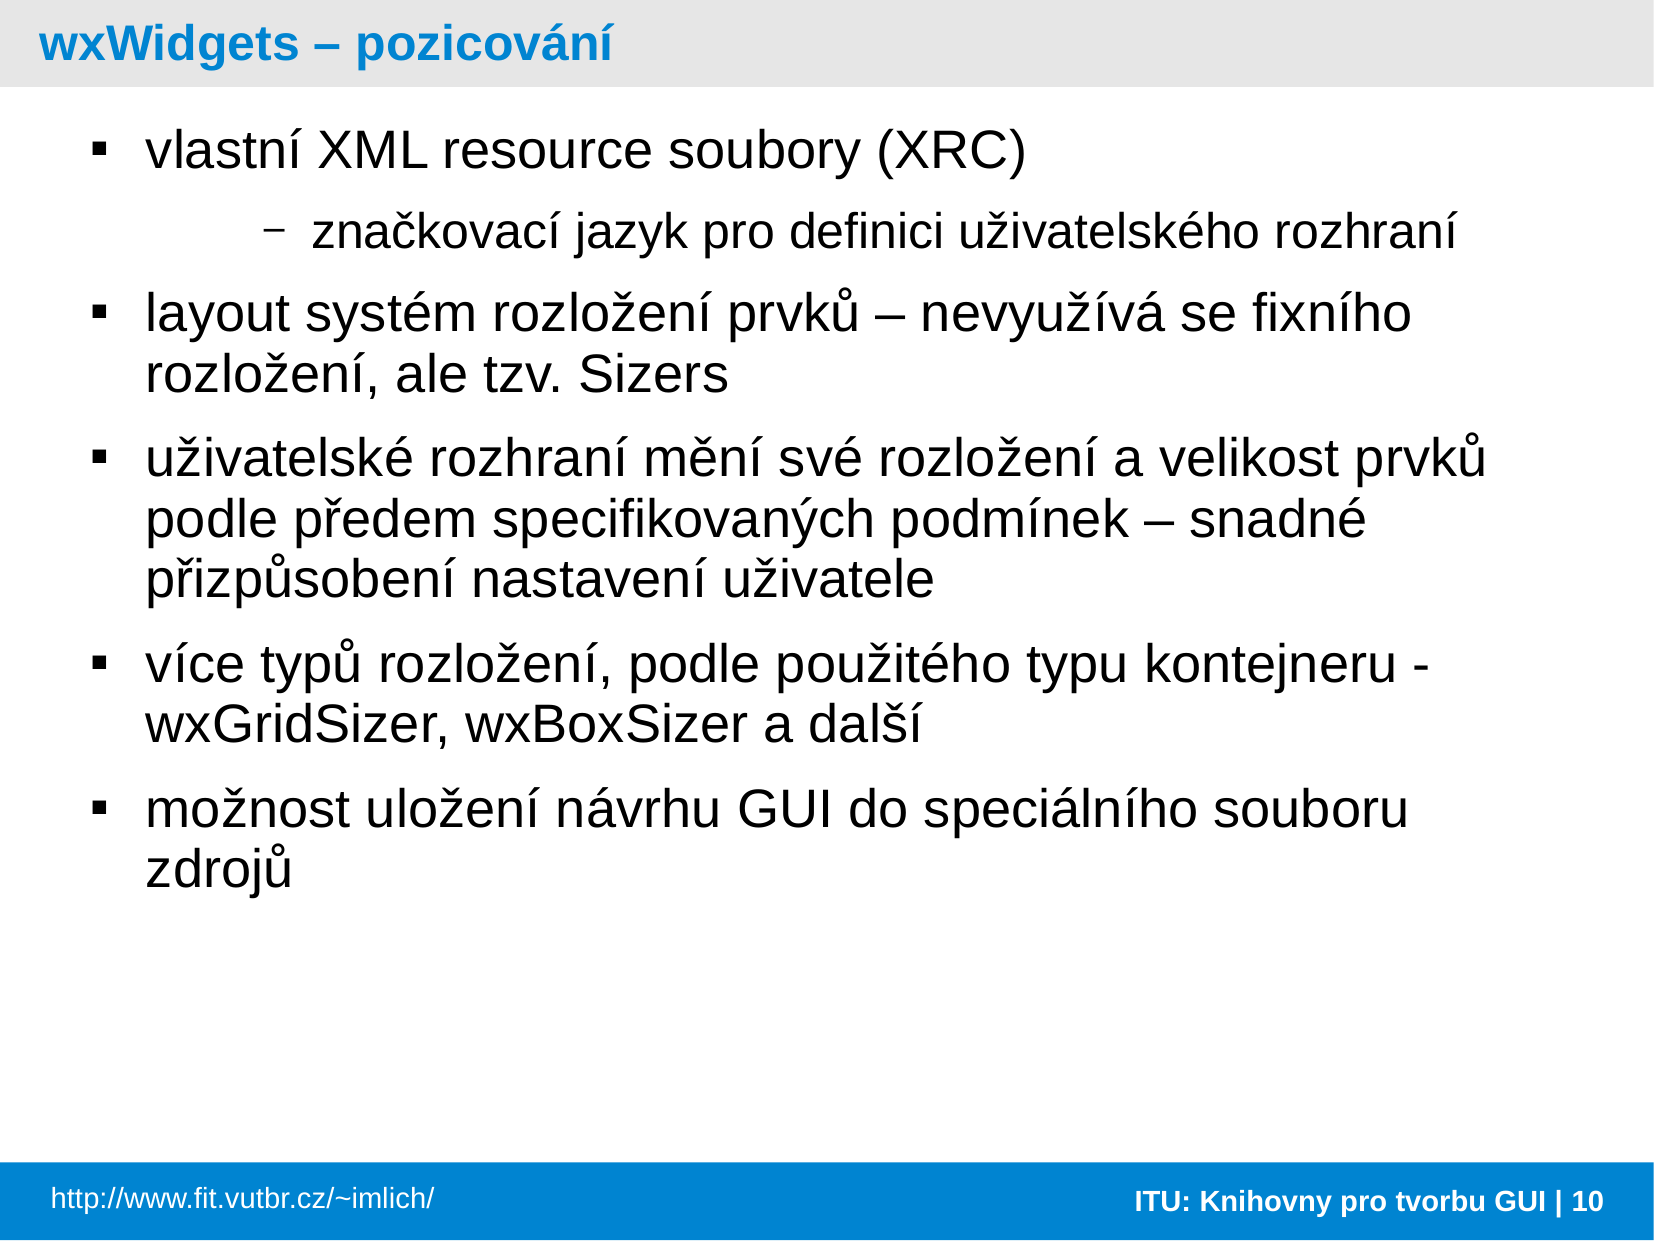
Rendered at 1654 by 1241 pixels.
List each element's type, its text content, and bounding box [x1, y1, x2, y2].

list vlastní XML resource soubory (XRC) značkovací jazyk pro definici uživatelského rozhraní layout systém rozložení prvků – nevyužívá se fixního rozložení, ale tzv. Sizers uživatelské rozhraní mění své rozložení a velikost prvků podle předem specifikovaných podmínek – snadné přizpůsobení nastavení uživatele více typů rozložení, podle použitého typu kontejneru - wxGridSizer, wxBoxSizer a další možnost uložení návrhu GUI do speciálního souboru zdrojů [75, 119, 1564, 1111]
title wxWidgets – pozicování [39, 11, 1615, 76]
